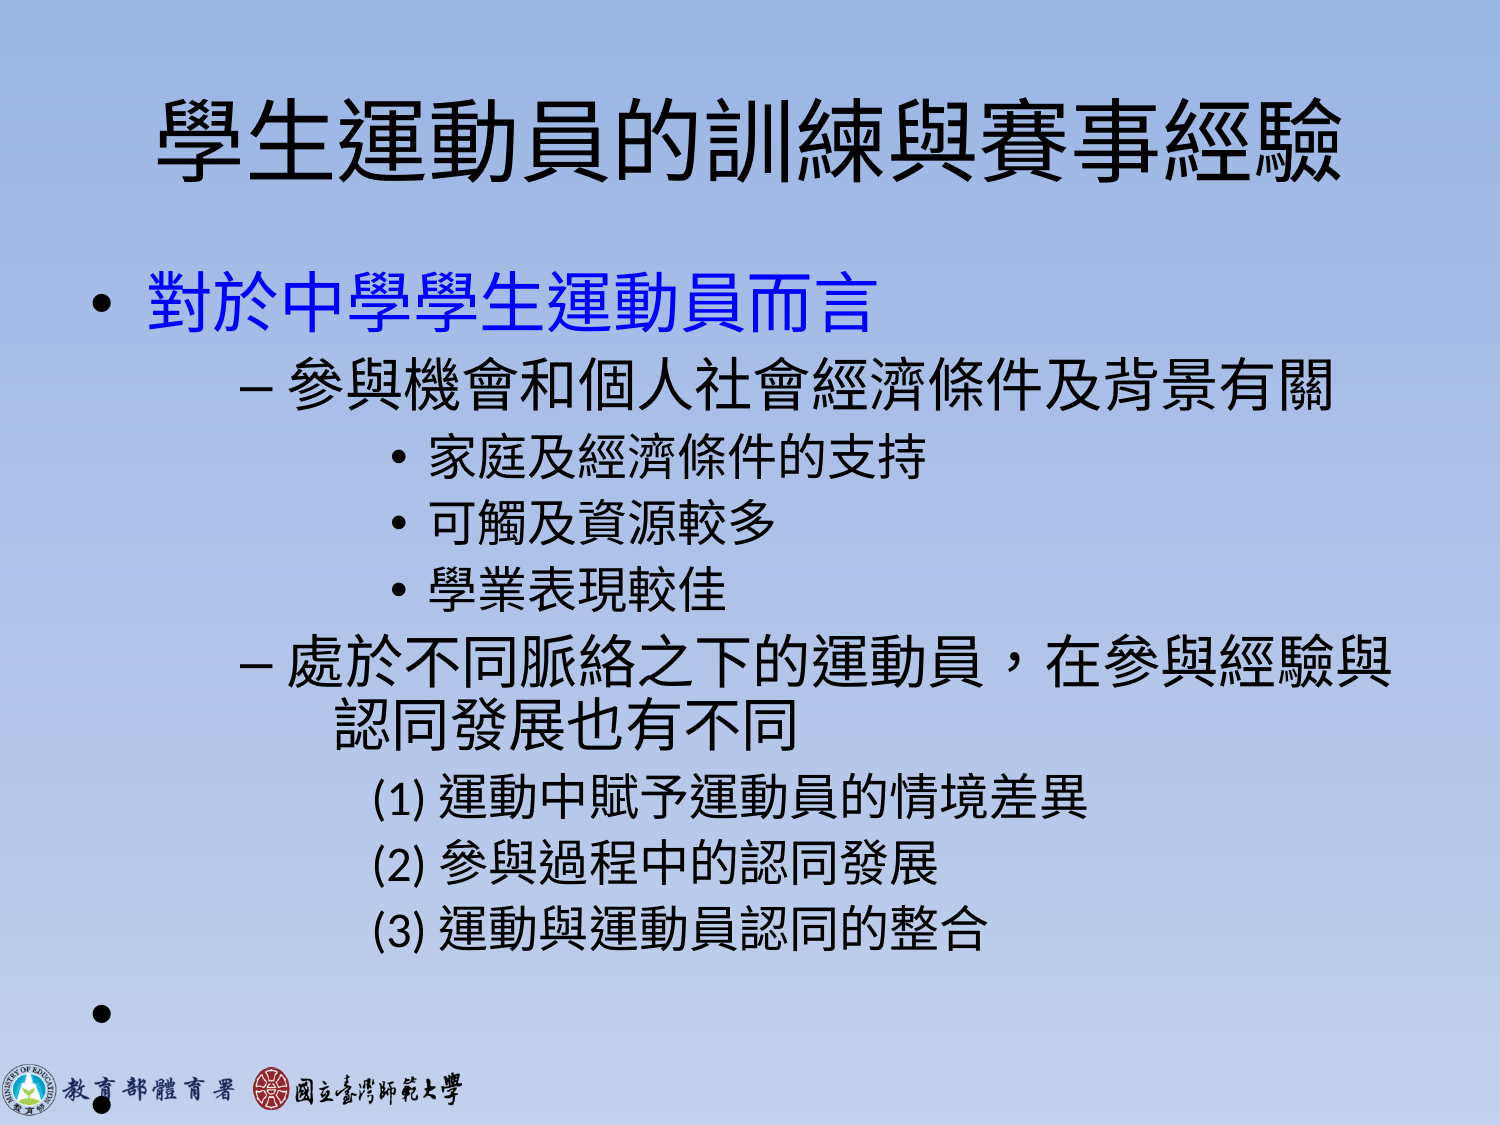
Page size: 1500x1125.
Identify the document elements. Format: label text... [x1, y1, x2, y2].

title 學生運動員的訓練與賽事經驗 [75, 45, 1426, 233]
list 對於中學學生運動員而言 參與機會和個人社會經濟條件及背景有關 家庭及經濟條件的支持 可觸及資源較多 學業表現較佳 處於不同脈絡之下的運動員，在參與經驗與認同發展也有不同 (1)運動中賦予運動員的情境差異 (2)參與過程中的認同發展 (3)運動與運動員認同的整合 [75, 262, 1426, 1005]
